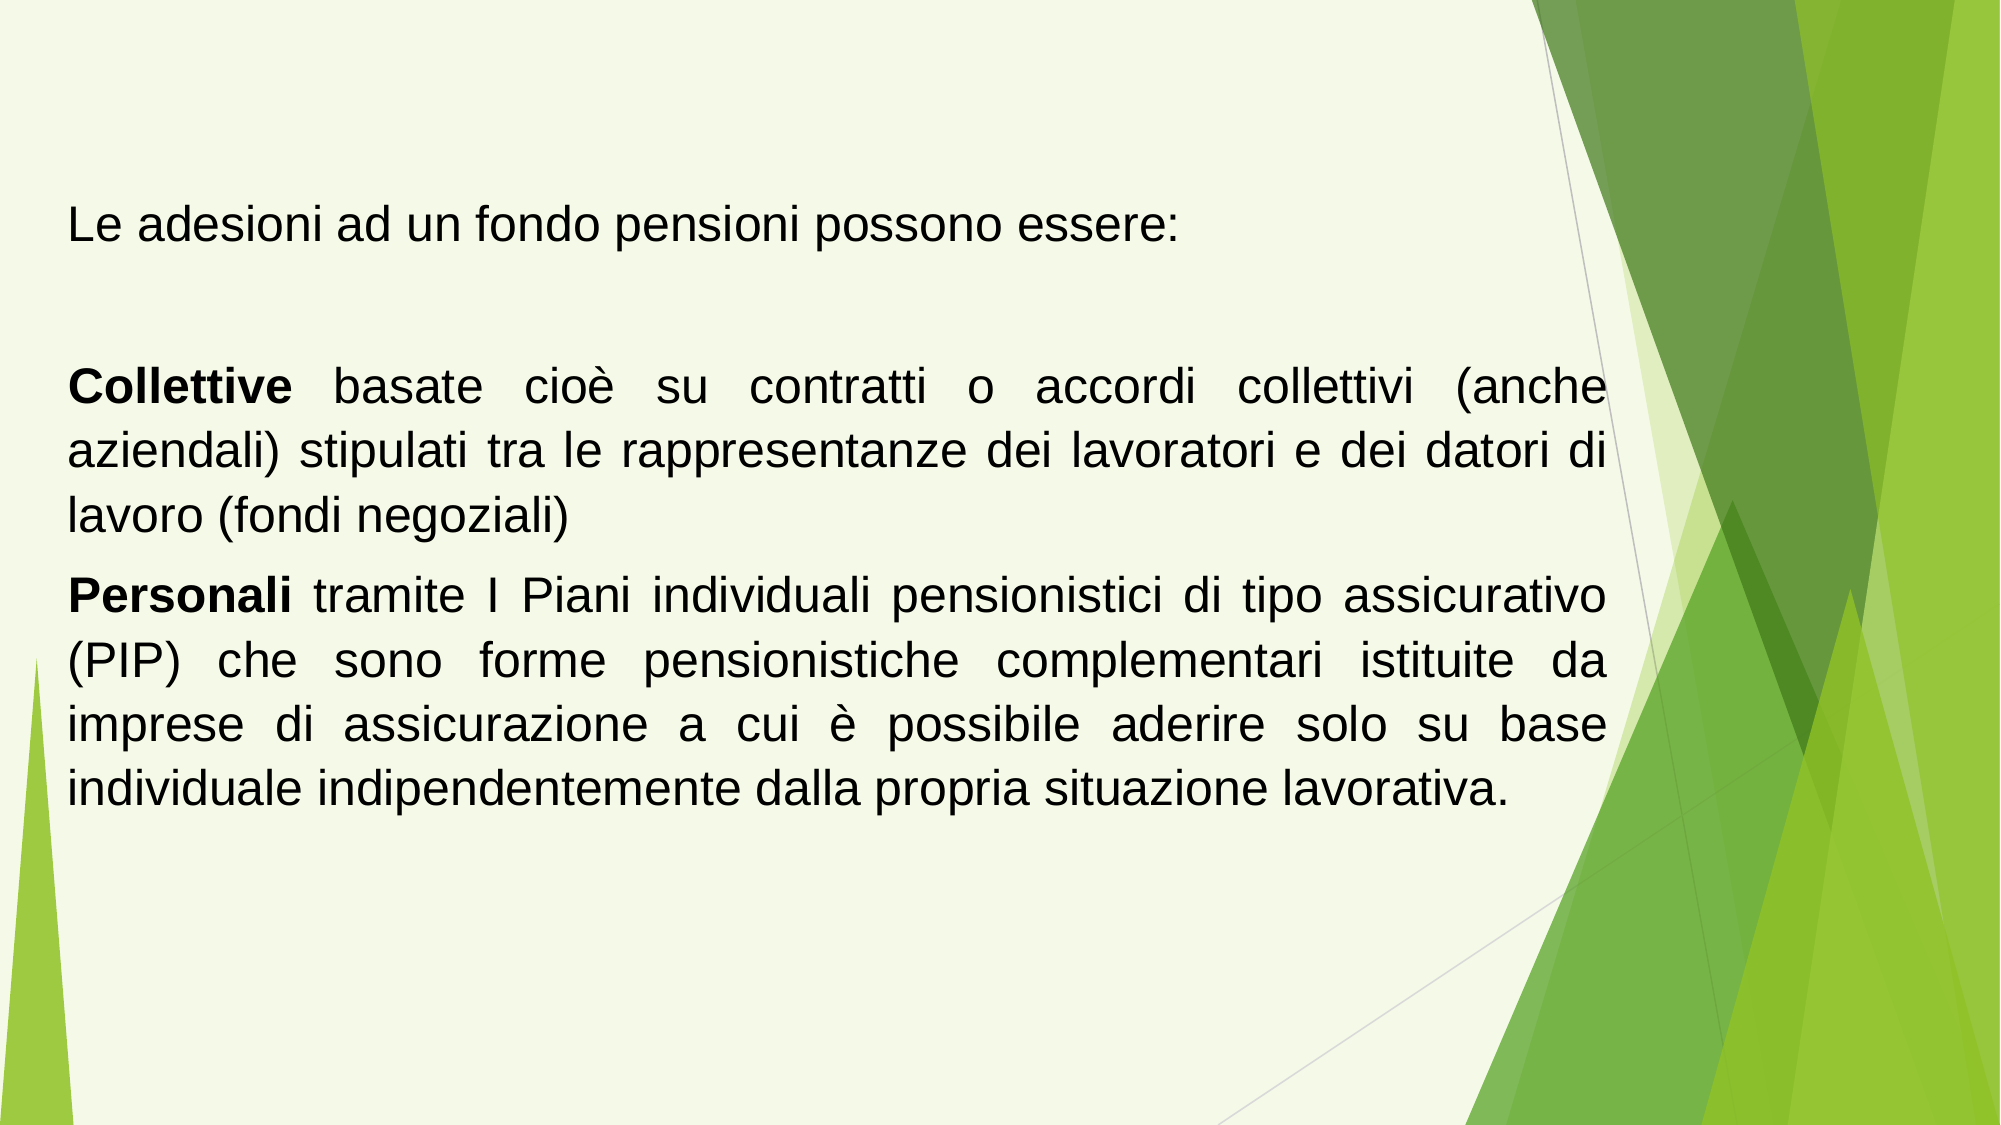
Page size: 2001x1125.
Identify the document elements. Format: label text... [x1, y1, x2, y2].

text_box Le adesioni ad un fondo pensioni possono essere: Collettive basate cioè su contratti o accordi collettivi (anche aziendali) stipulati tra le rappresentanze dei lavoratori e dei datori di lavoro (fondi negoziali) Personali tramite I Piani individuali pensionistici di tipo assicurativo (PIP) che sono forme pensionistiche complementari istituite da imprese di assicurazione a cui è possibile aderire solo su base individuale indipendentemente dalla propria situazione lavorativa. [53, 180, 1624, 823]
